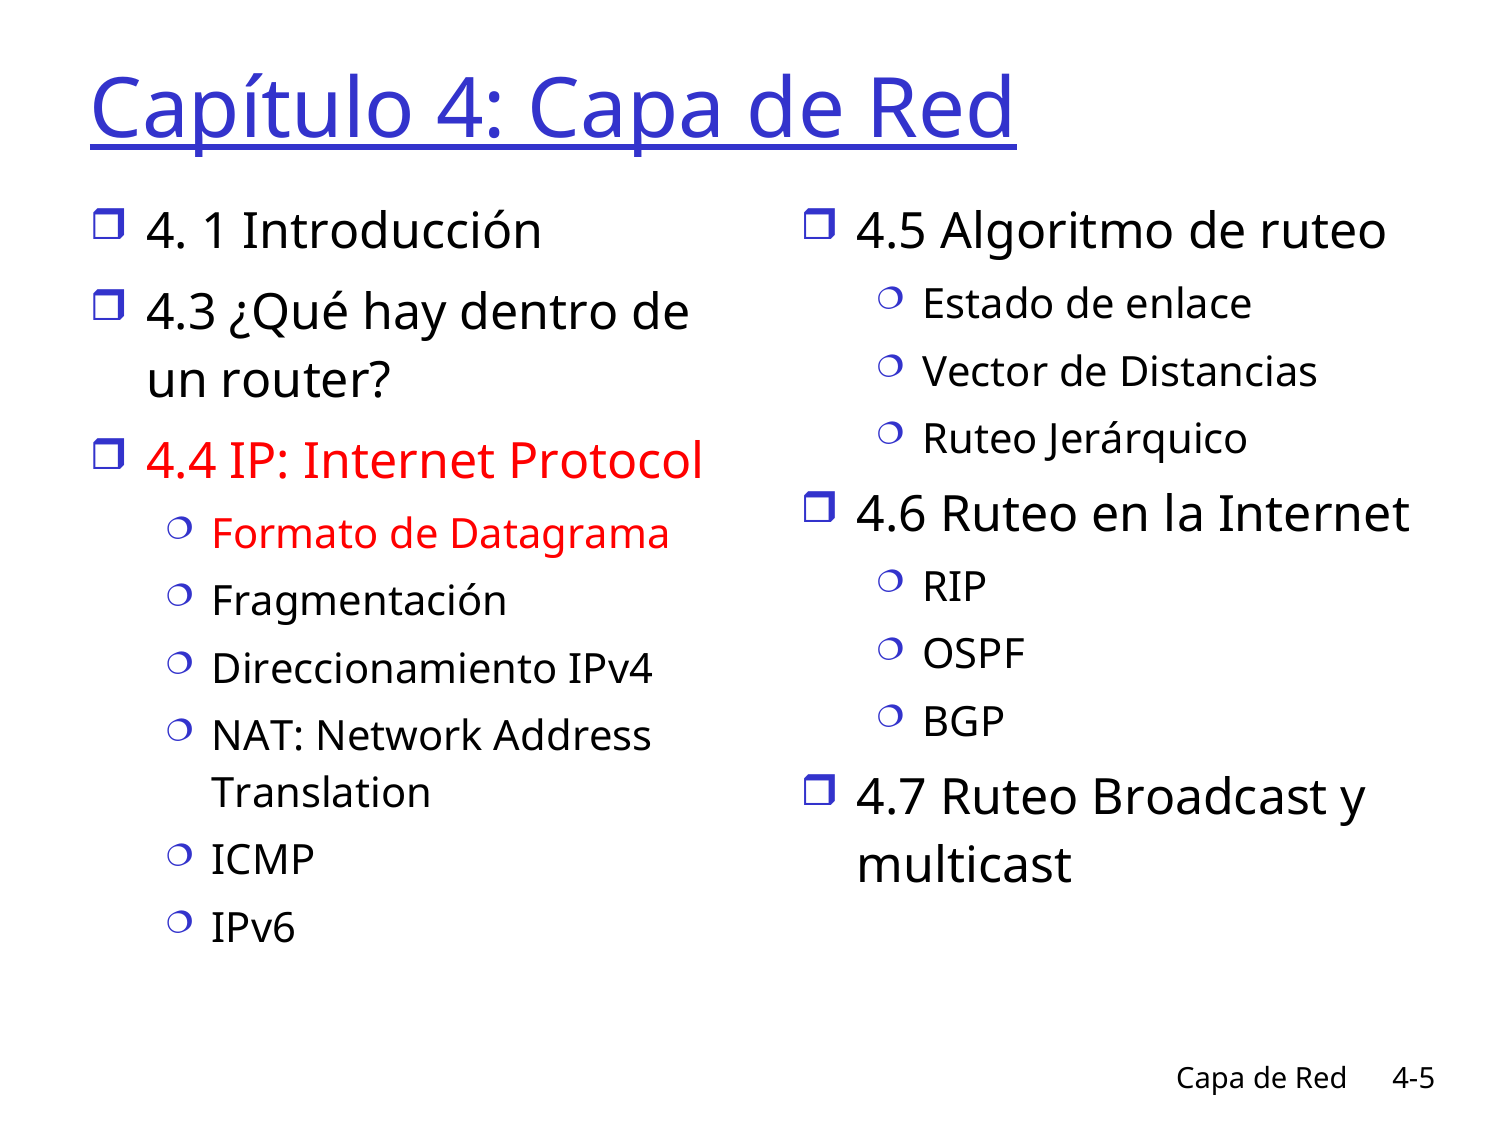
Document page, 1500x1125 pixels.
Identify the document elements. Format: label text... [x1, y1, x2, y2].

title Capítulo 4: Capa de Red [75, 23, 1463, 188]
list 4.5 Algoritmo de ruteo Estado de enlace Vector de Distancias Ruteo Jerárquico 4.6 Ruteo en la Internet RIP OSPF BGP 4.7 Ruteo Broadcast y multicast [785, 187, 1464, 1029]
list 4. 1 Introducción 4.3 ¿Qué hay dentro de un router? 4.4 IP: Internet Protocol Formato de Datagrama Fragmentación Direccionamiento IPv4 NAT: Network Address Translation ICMP IPv6 [75, 187, 753, 1029]
